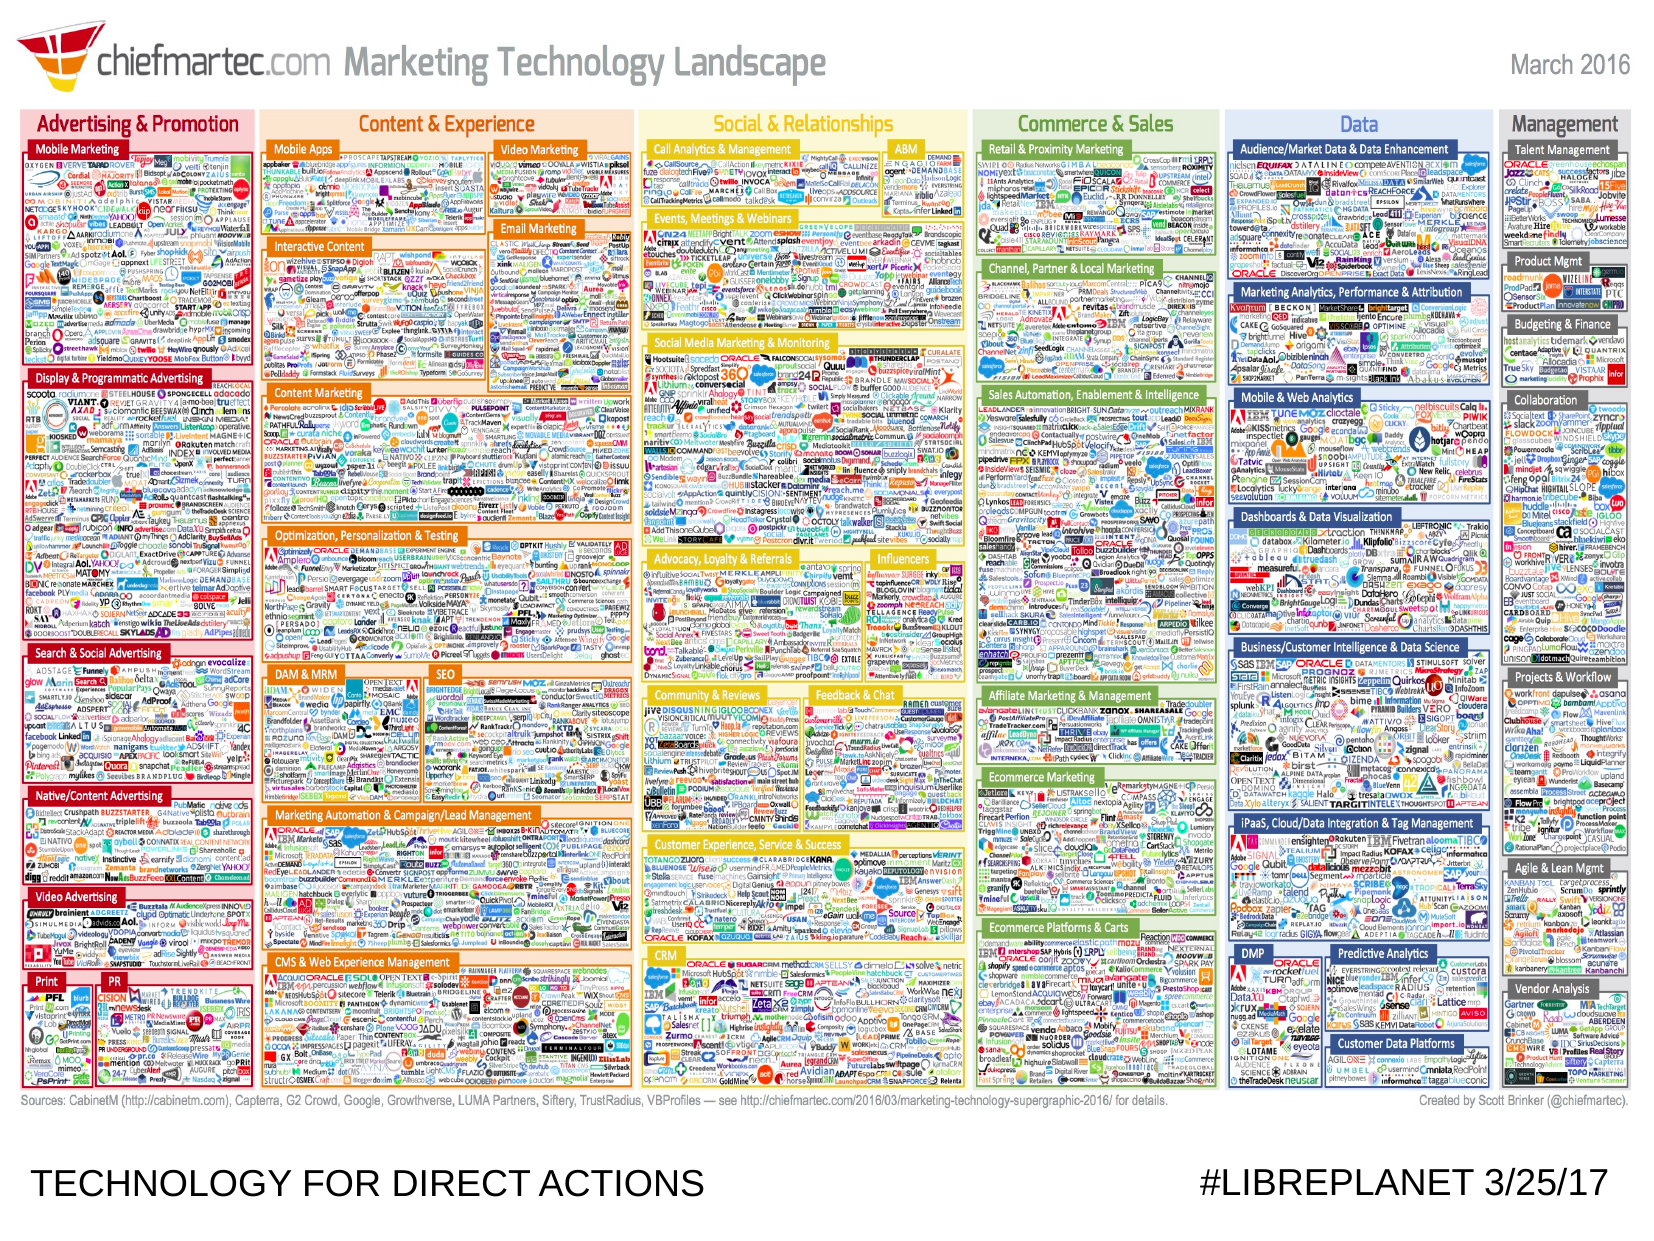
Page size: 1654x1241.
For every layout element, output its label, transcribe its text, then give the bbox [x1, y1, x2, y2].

picture [0, 0, 1647, 1126]
subtitle #LIBREPLANET 3/25/17 [1200, 1150, 1628, 1216]
title TECHNOLOGY FOR DIRECT ACTIONS [30, 1140, 736, 1228]
